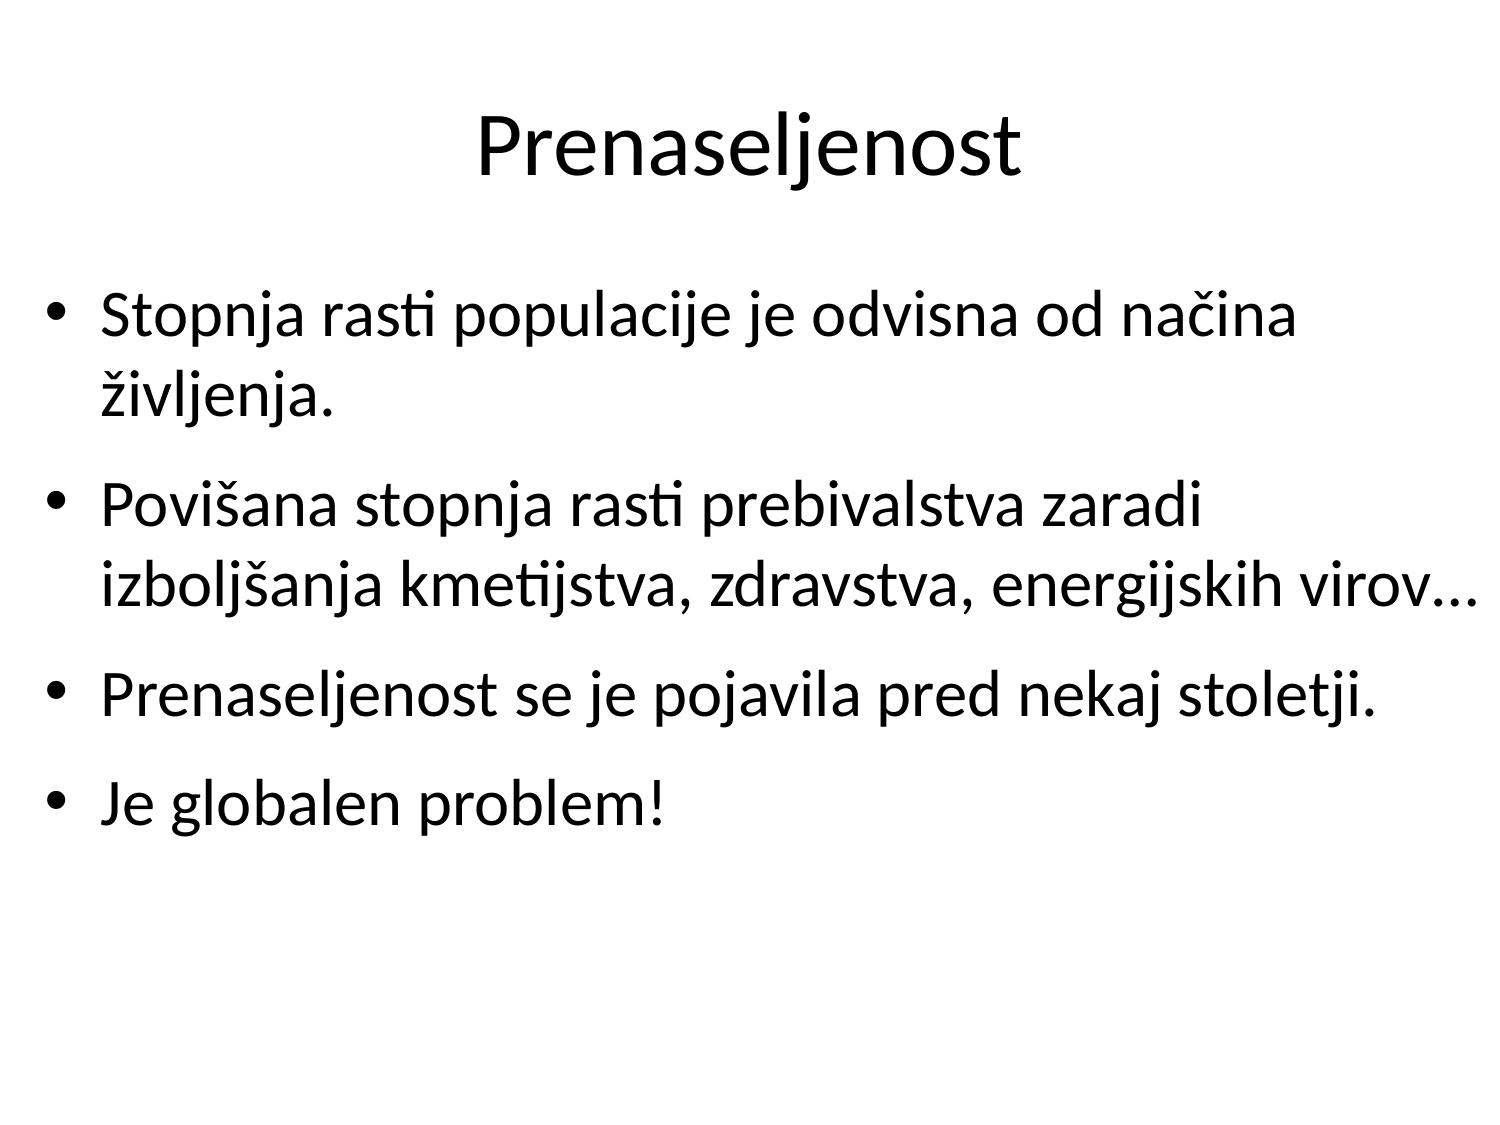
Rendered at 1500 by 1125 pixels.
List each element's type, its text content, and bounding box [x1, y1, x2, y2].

list Stopnja rasti populacije je odvisna od načina življenja. Povišana stopnja rasti prebivalstva zaradi izboljšanja kmetijstva, zdravstva, energijskih virov… Prenaseljenost se je pojavila pred nekaj stoletji. Je globalen problem! [29, 262, 1500, 1005]
title Prenaseljenost [75, 45, 1425, 233]
